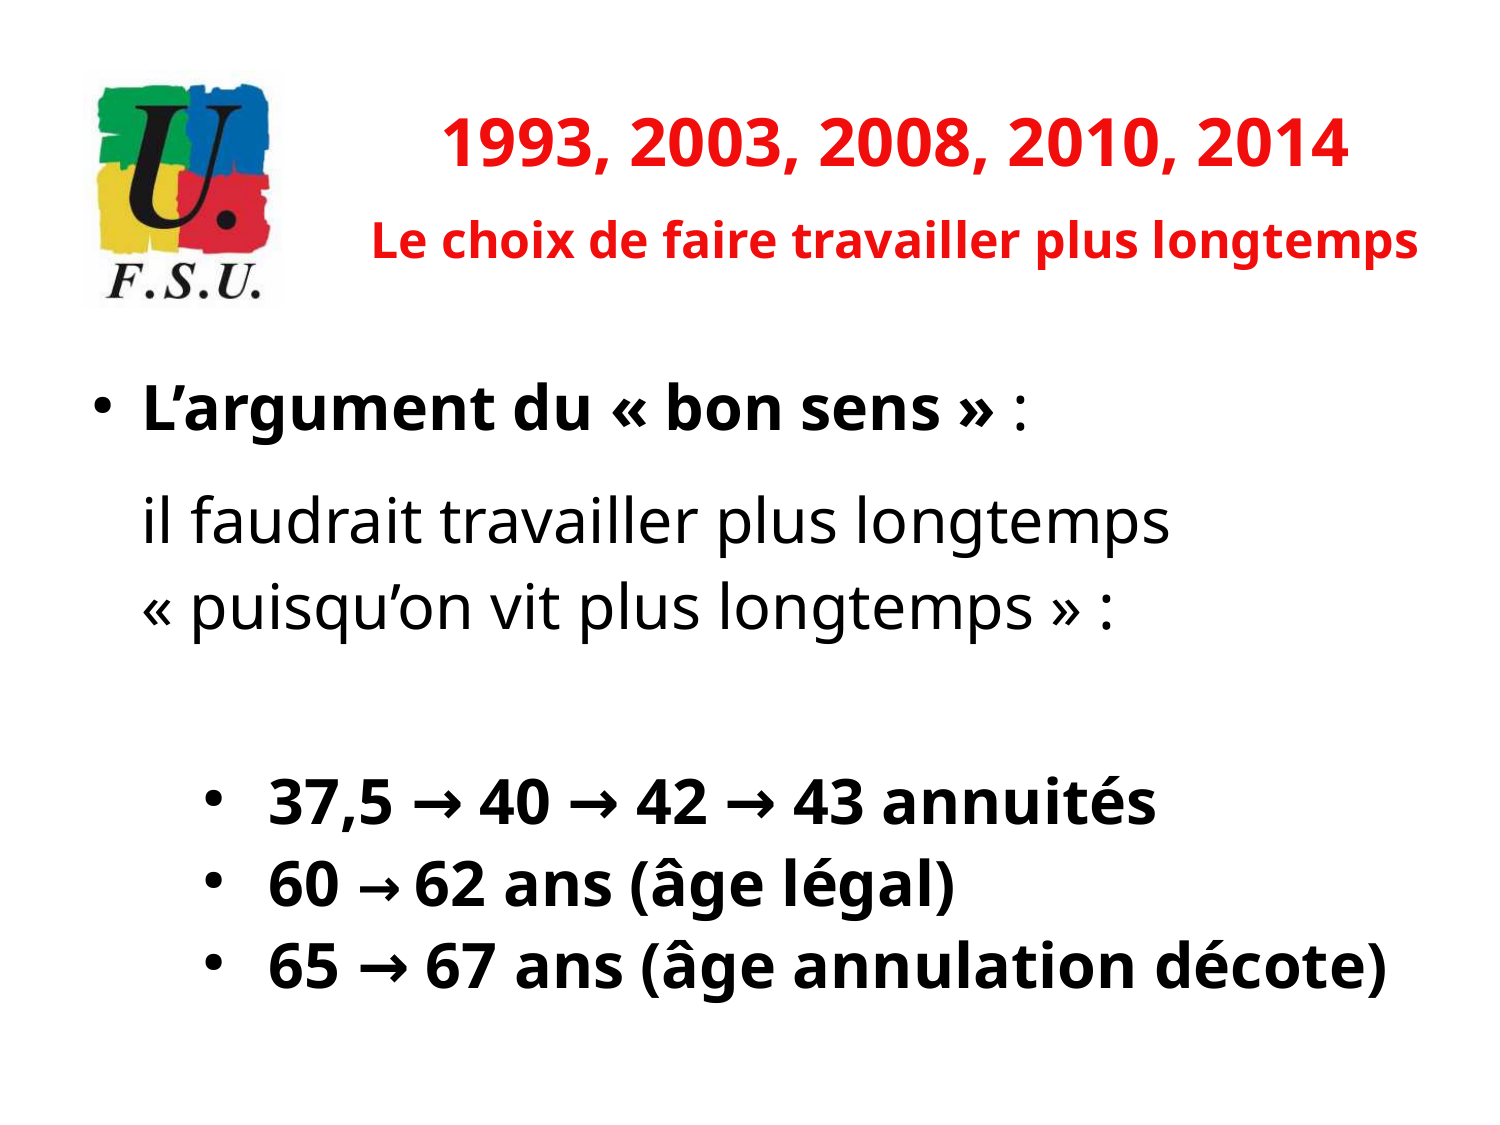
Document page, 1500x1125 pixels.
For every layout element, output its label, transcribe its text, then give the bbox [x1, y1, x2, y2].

picture [83, 70, 284, 308]
list L’argument du « bon sens » : il faudrait travailler plus longtemps « puisqu’on vit plus longtemps » : 37,5 → 40 → 42 → 43 annuités 60 → 62 ans (âge légal) 65 → 67 ans (âge annulation décote) [75, 363, 1425, 1017]
title 1993, 2003, 2008, 2010, 2014 Le choix de faire travailler plus longtemps [366, 92, 1425, 280]
